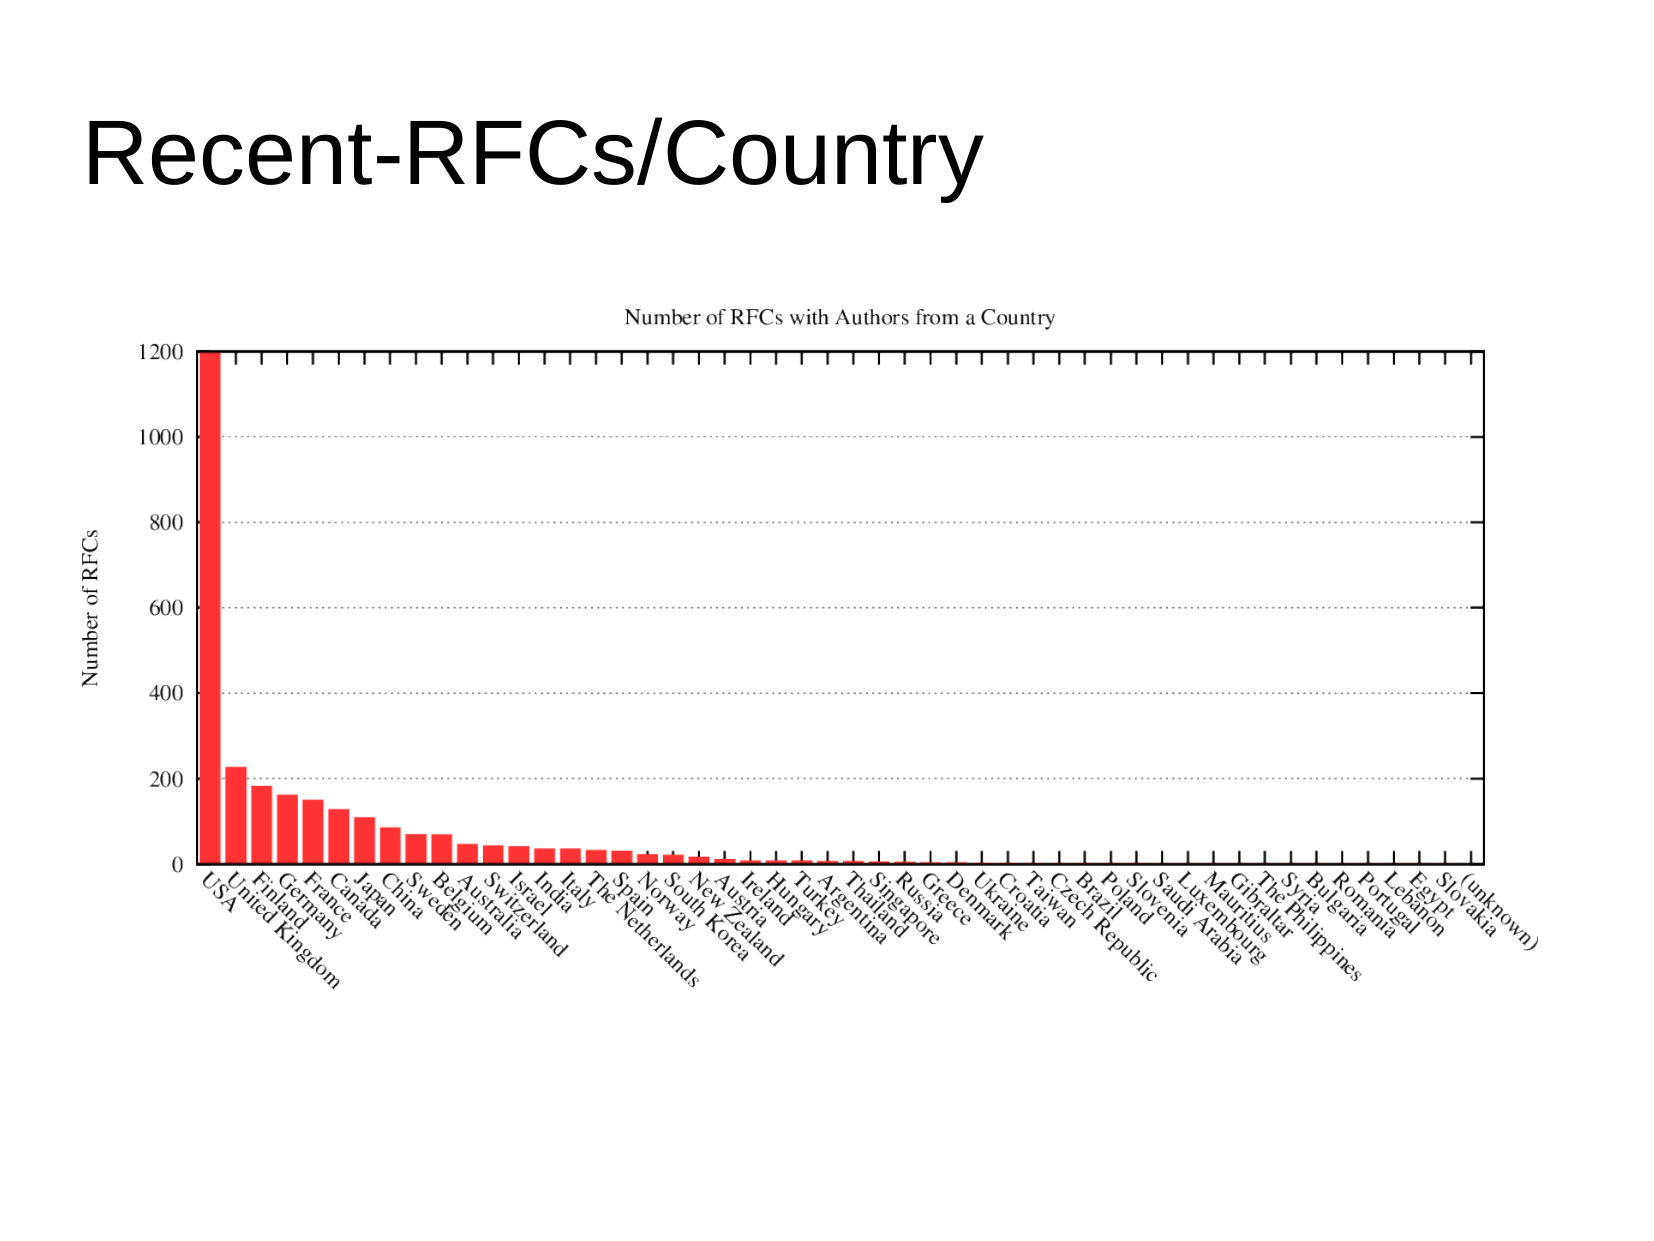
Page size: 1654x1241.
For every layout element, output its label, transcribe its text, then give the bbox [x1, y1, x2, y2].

picture [82, 309, 1538, 991]
title Recent-RFCs/Country [82, 49, 1571, 257]
